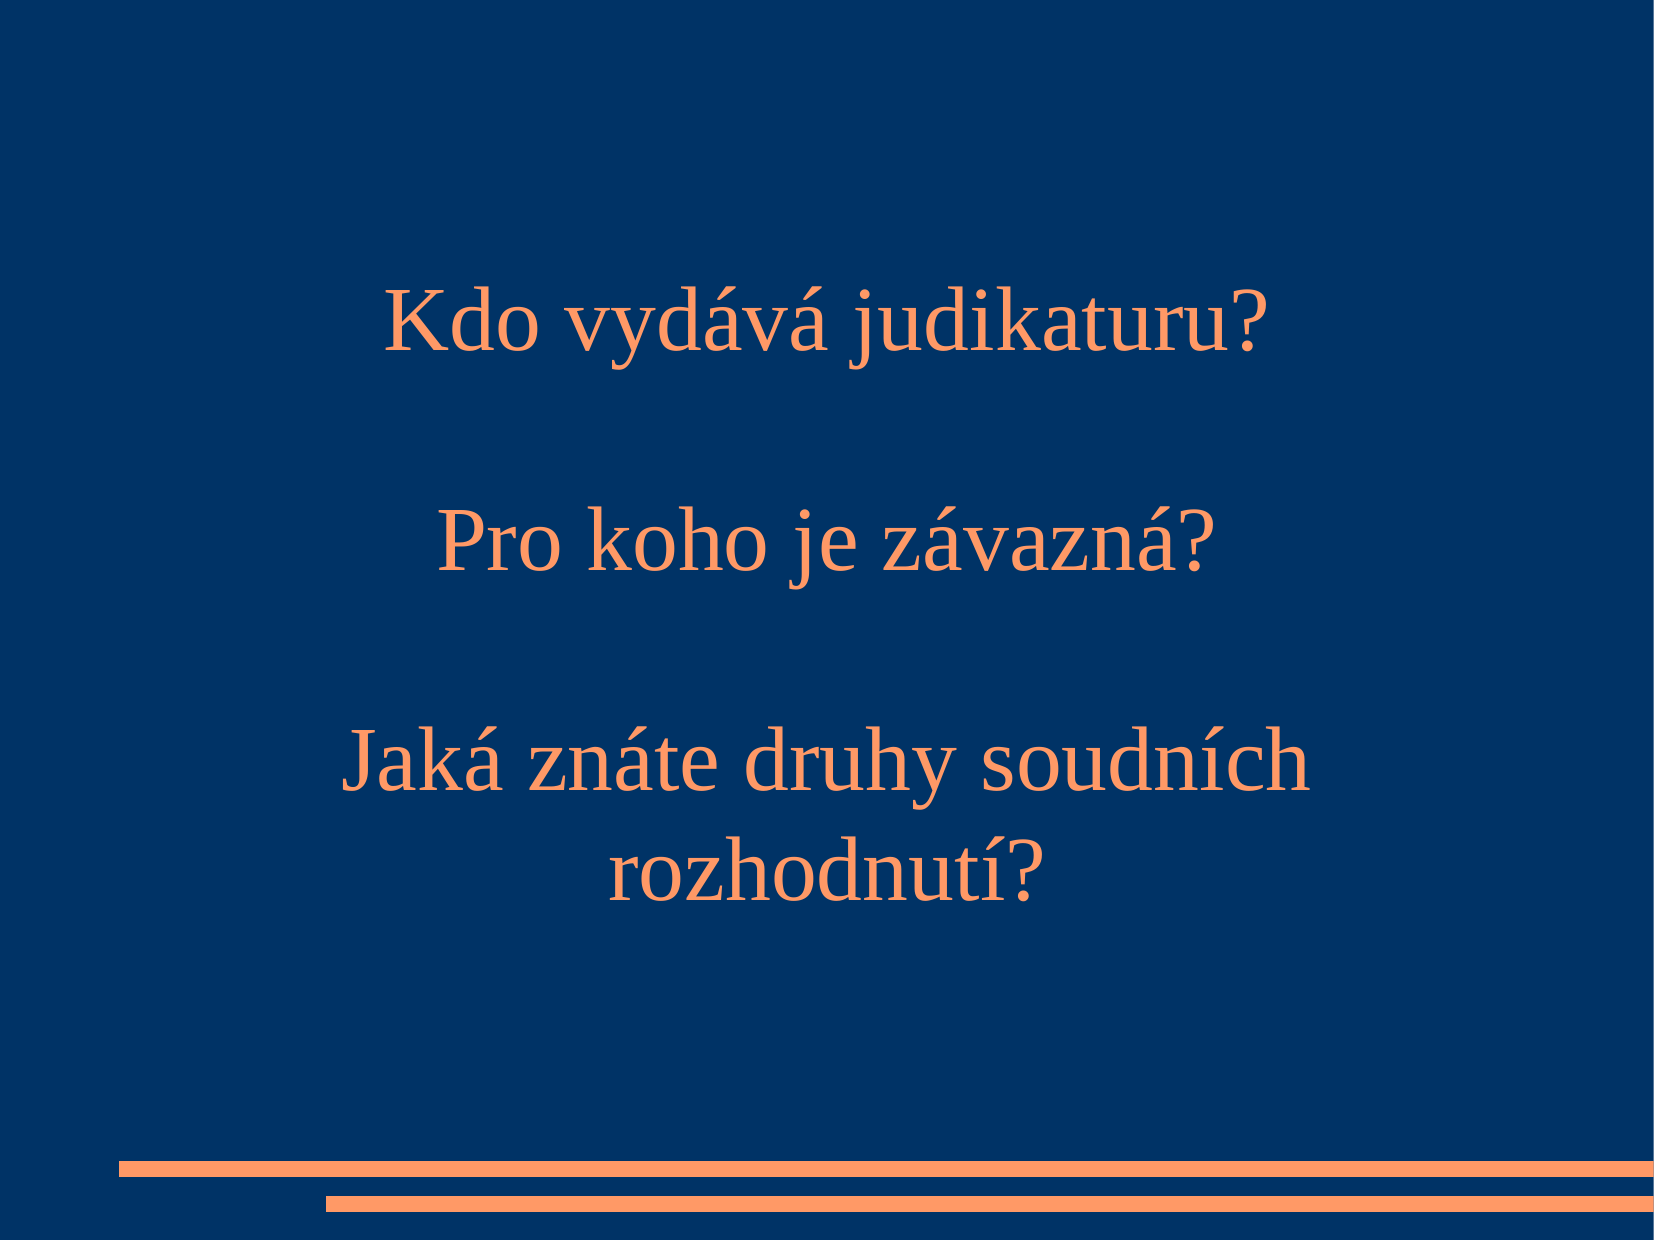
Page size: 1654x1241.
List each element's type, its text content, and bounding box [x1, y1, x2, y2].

subtitle Kdo vydává judikaturu? Pro koho je závazná? Jaká znáte druhy soudních rozhodnutí? [121, 46, 1534, 1132]
